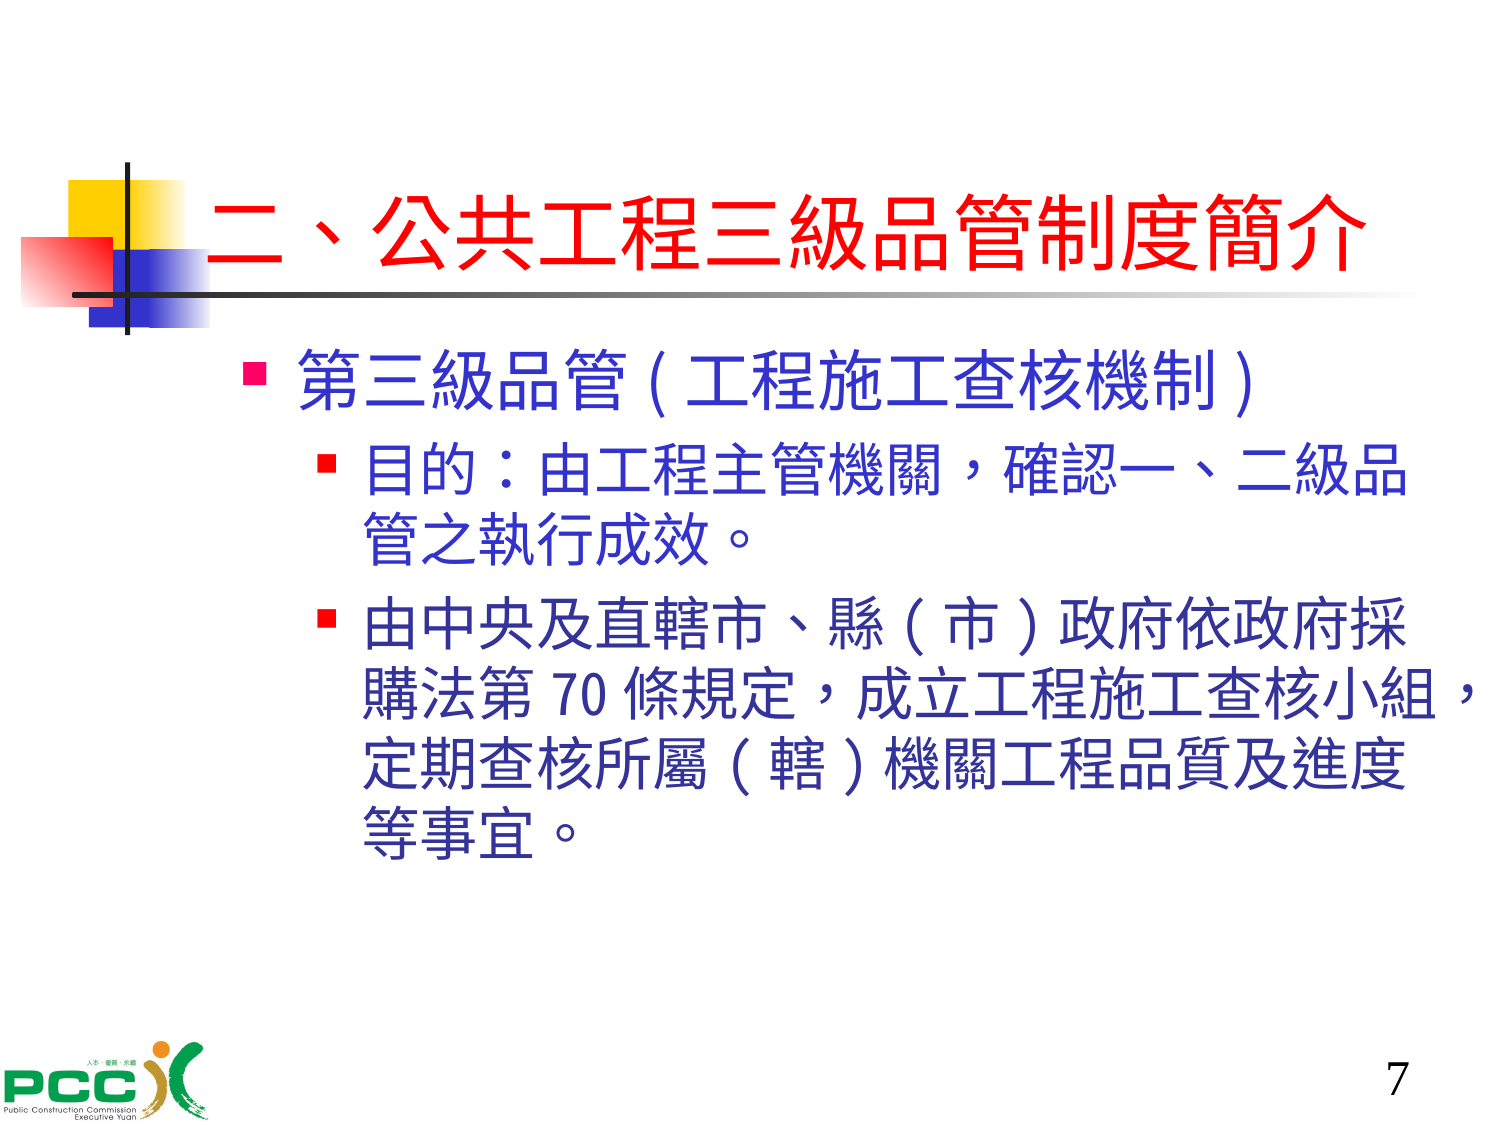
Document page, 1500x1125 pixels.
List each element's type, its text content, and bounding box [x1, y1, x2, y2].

list 第三級品管(工程施工查核機制) 目的：由工程主管機關，確認一、二級品管之執行成效。 由中央及直轄市、縣(市)政府依政府採購法第70條規定，成立工程施工查核小組，定期查核所屬(轄)機關工程品質及進度等事宜。 [224, 331, 1469, 1075]
picture [0, 1037, 226, 1125]
title 二、公共工程三級品管制度簡介 [188, 101, 1468, 289]
